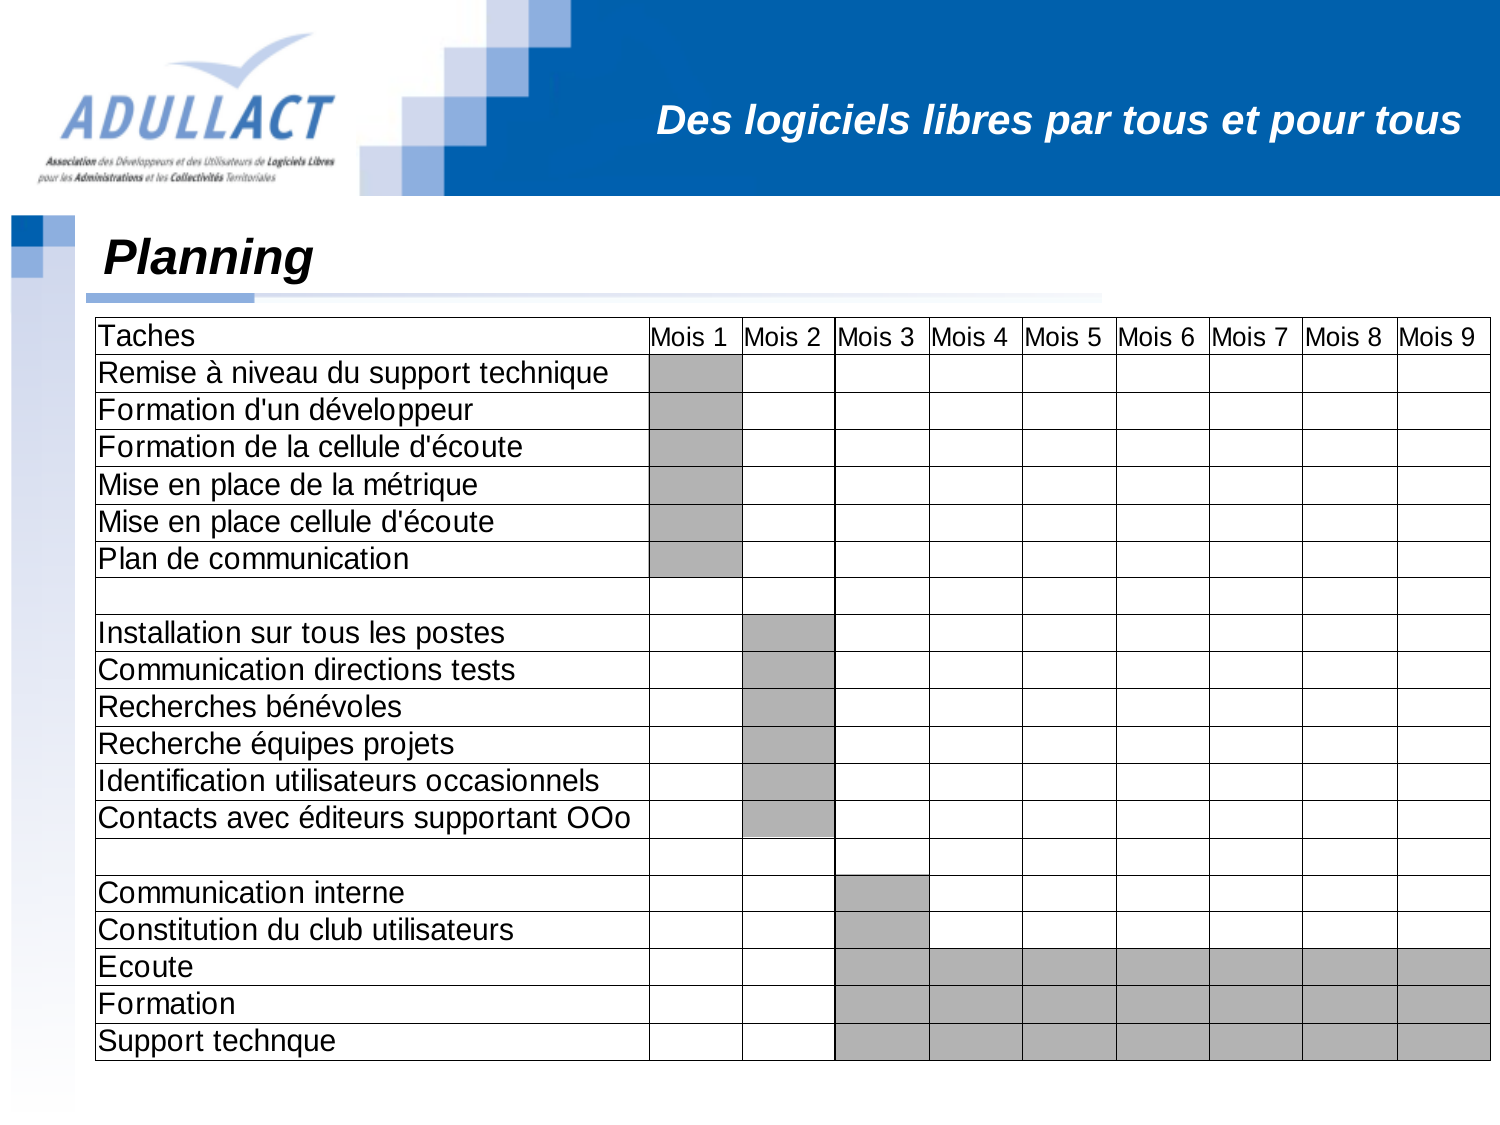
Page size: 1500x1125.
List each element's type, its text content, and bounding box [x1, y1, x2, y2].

title Planning [88, 219, 1459, 292]
picture [10, 214, 75, 1113]
picture [356, 0, 1500, 196]
picture [31, 29, 346, 189]
chart [93, 315, 1500, 1101]
picture [86, 293, 1102, 303]
